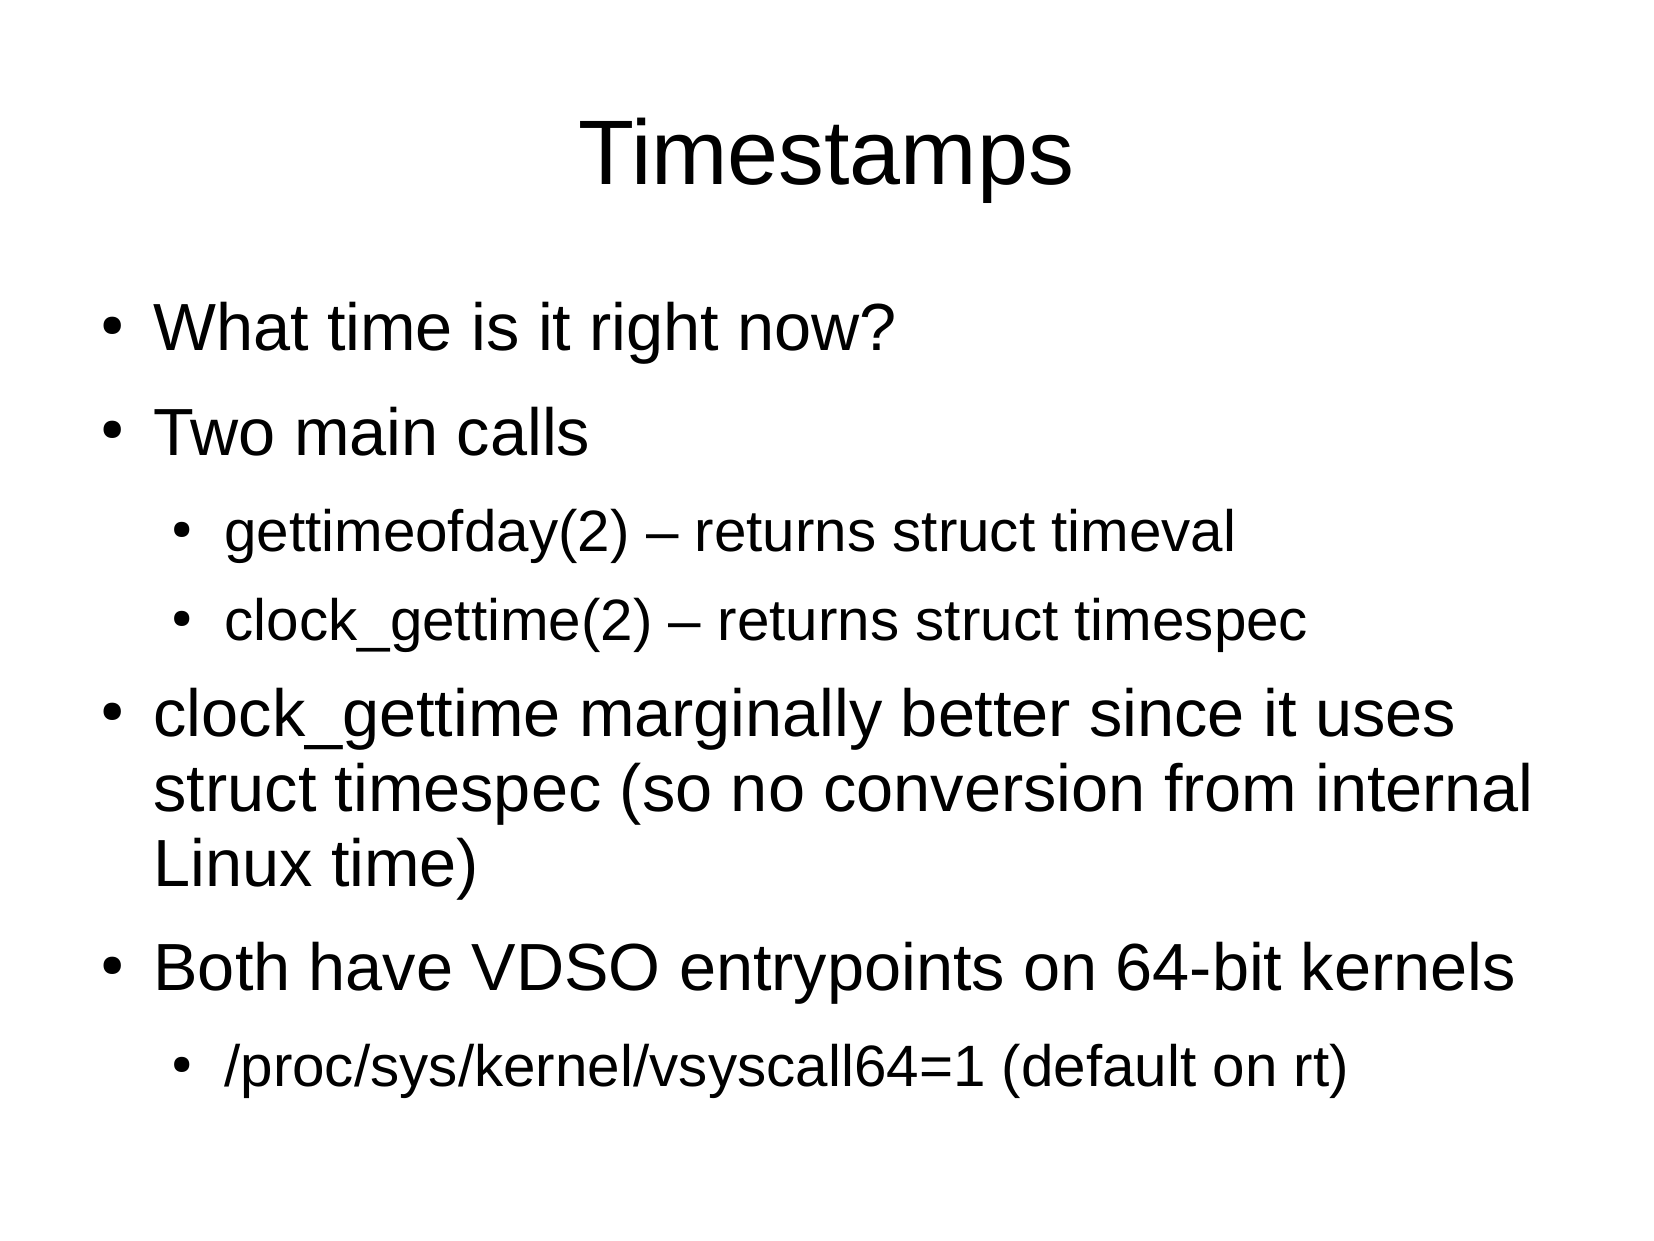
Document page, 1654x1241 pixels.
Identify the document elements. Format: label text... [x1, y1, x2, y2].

list What time is it right now? Two main calls gettimeofday(2) – returns struct timeval clock_gettime(2) – returns struct timespec clock_gettime marginally better since it uses struct timespec (so no conversion from internal Linux time) Both have VDSO entrypoints on 64-bit kernels /proc/sys/kernel/vsyscall64=1 (default on rt) [82, 290, 1571, 1100]
title Timestamps [82, 56, 1571, 250]
